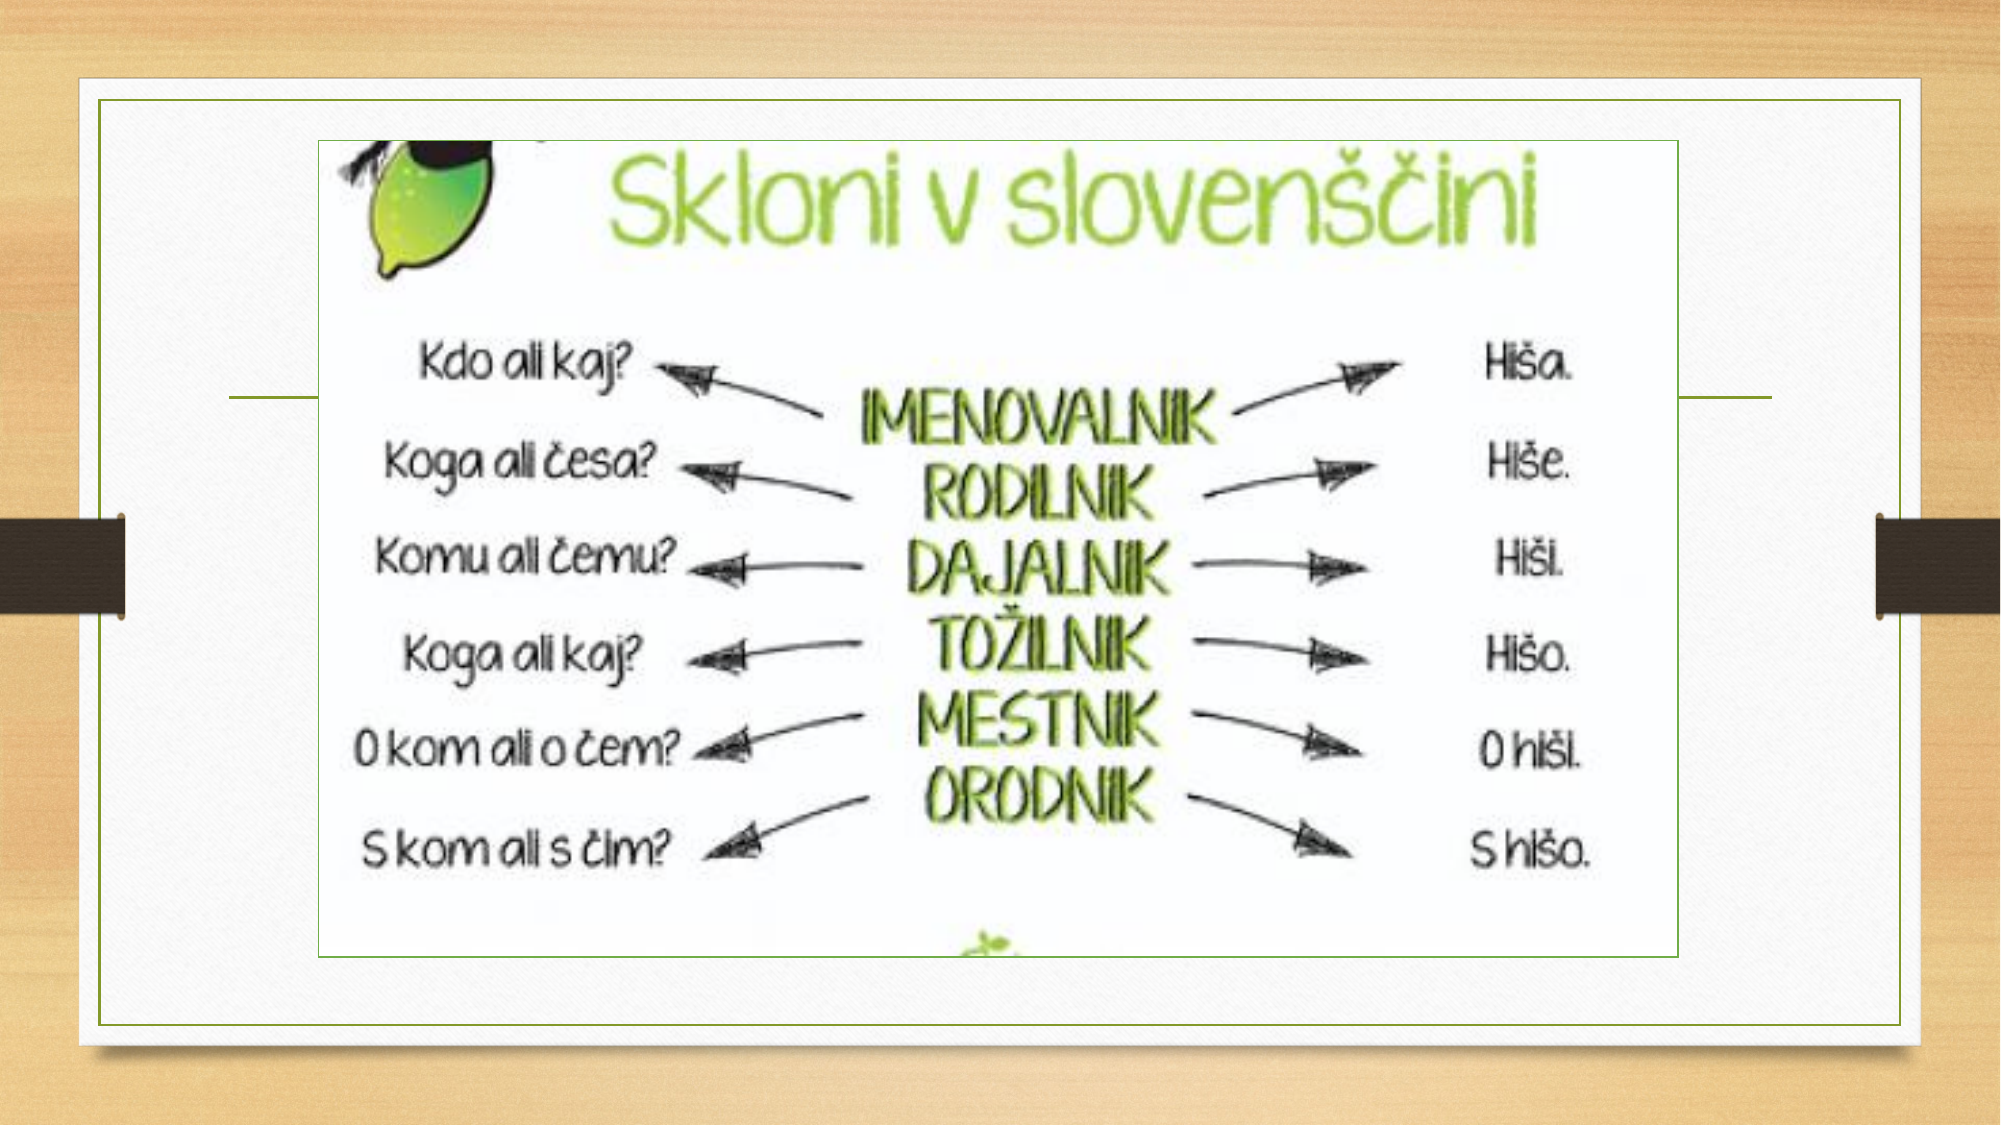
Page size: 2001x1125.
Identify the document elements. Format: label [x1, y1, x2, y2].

picture [319, 141, 1678, 957]
